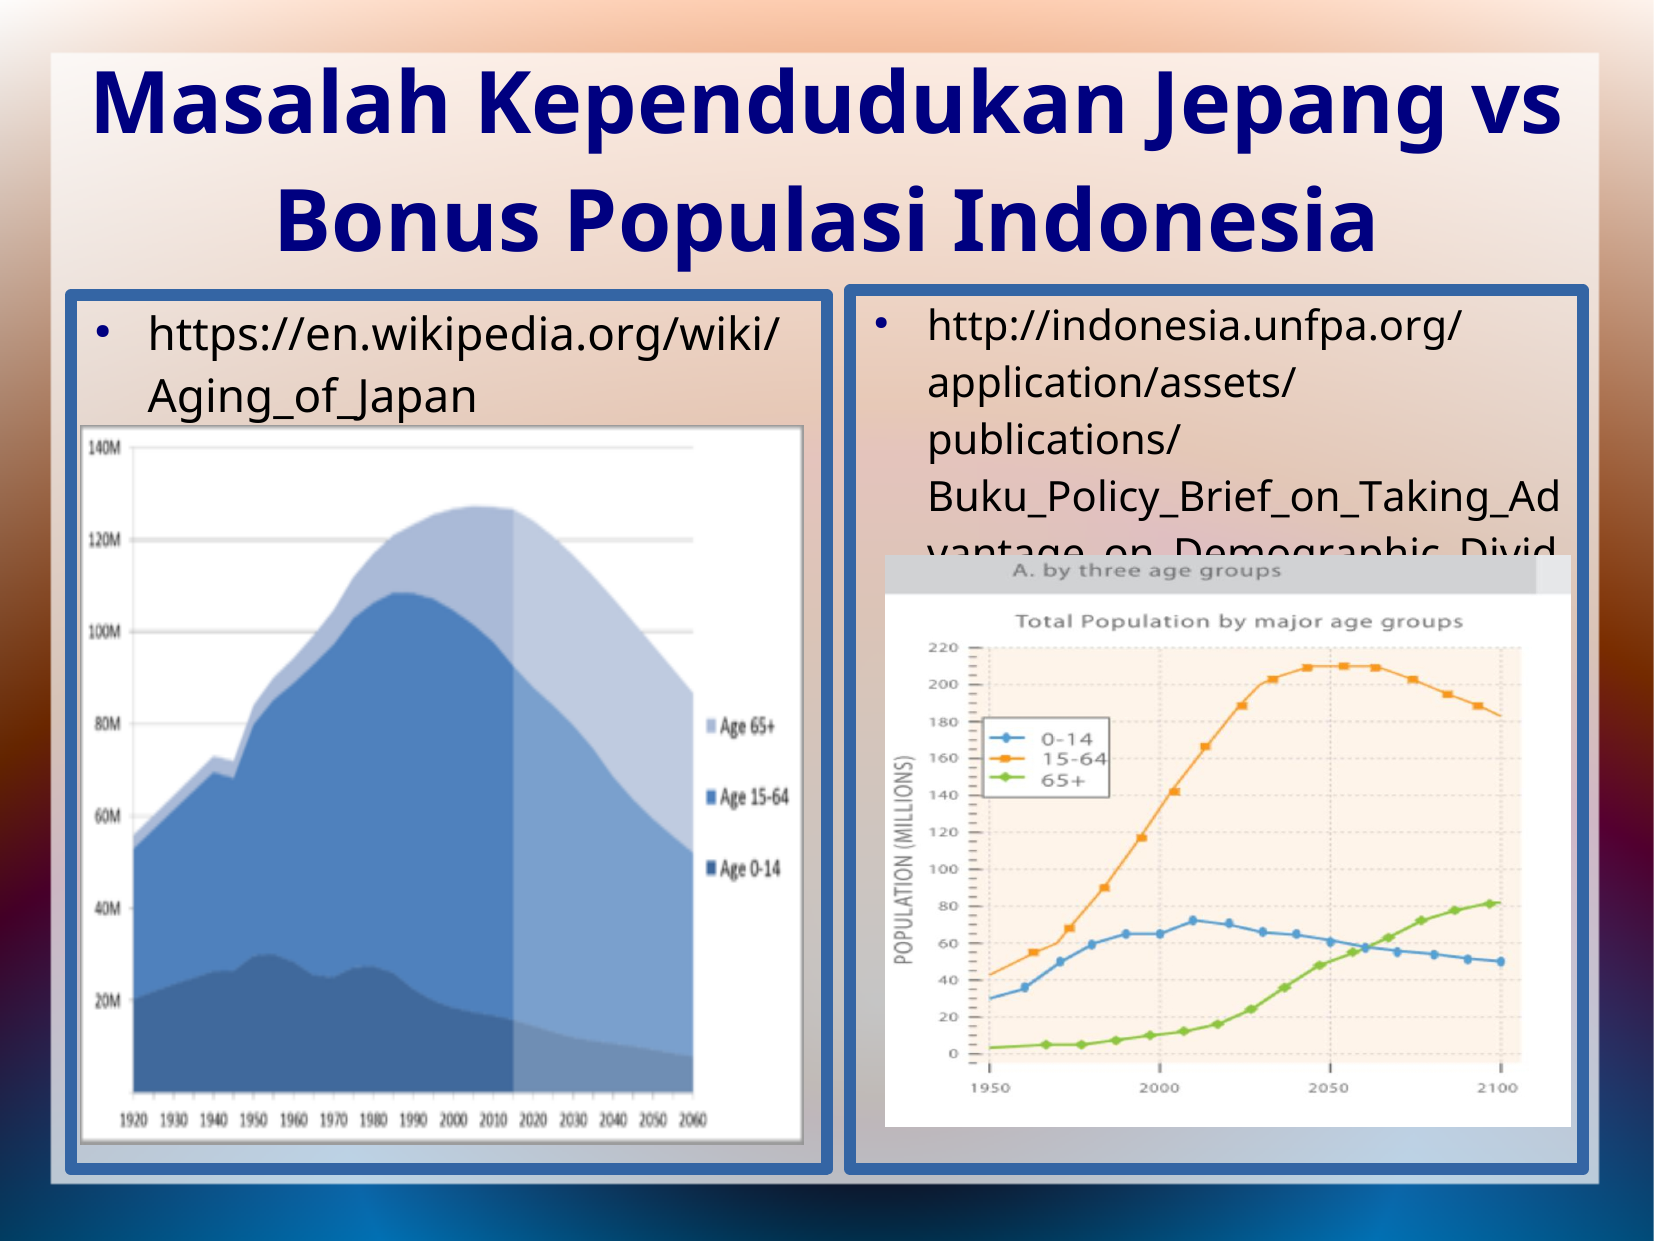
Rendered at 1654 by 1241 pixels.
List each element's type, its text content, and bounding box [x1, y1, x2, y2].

title Masalah Kependudukan Jepang vs Bonus Populasi Indonesia [82, 55, 1571, 263]
picture [0, 0, 1654, 1241]
list http://indonesia.unfpa.org/application/assets/publications/Buku_Policy_Brief_on_Taking_Advantage_on_Demographic_Dividend_02c_%282%29.pdf [850, 290, 1583, 1170]
list https://en.wikipedia.org/wiki/Aging_of_Japan [70, 295, 827, 1170]
